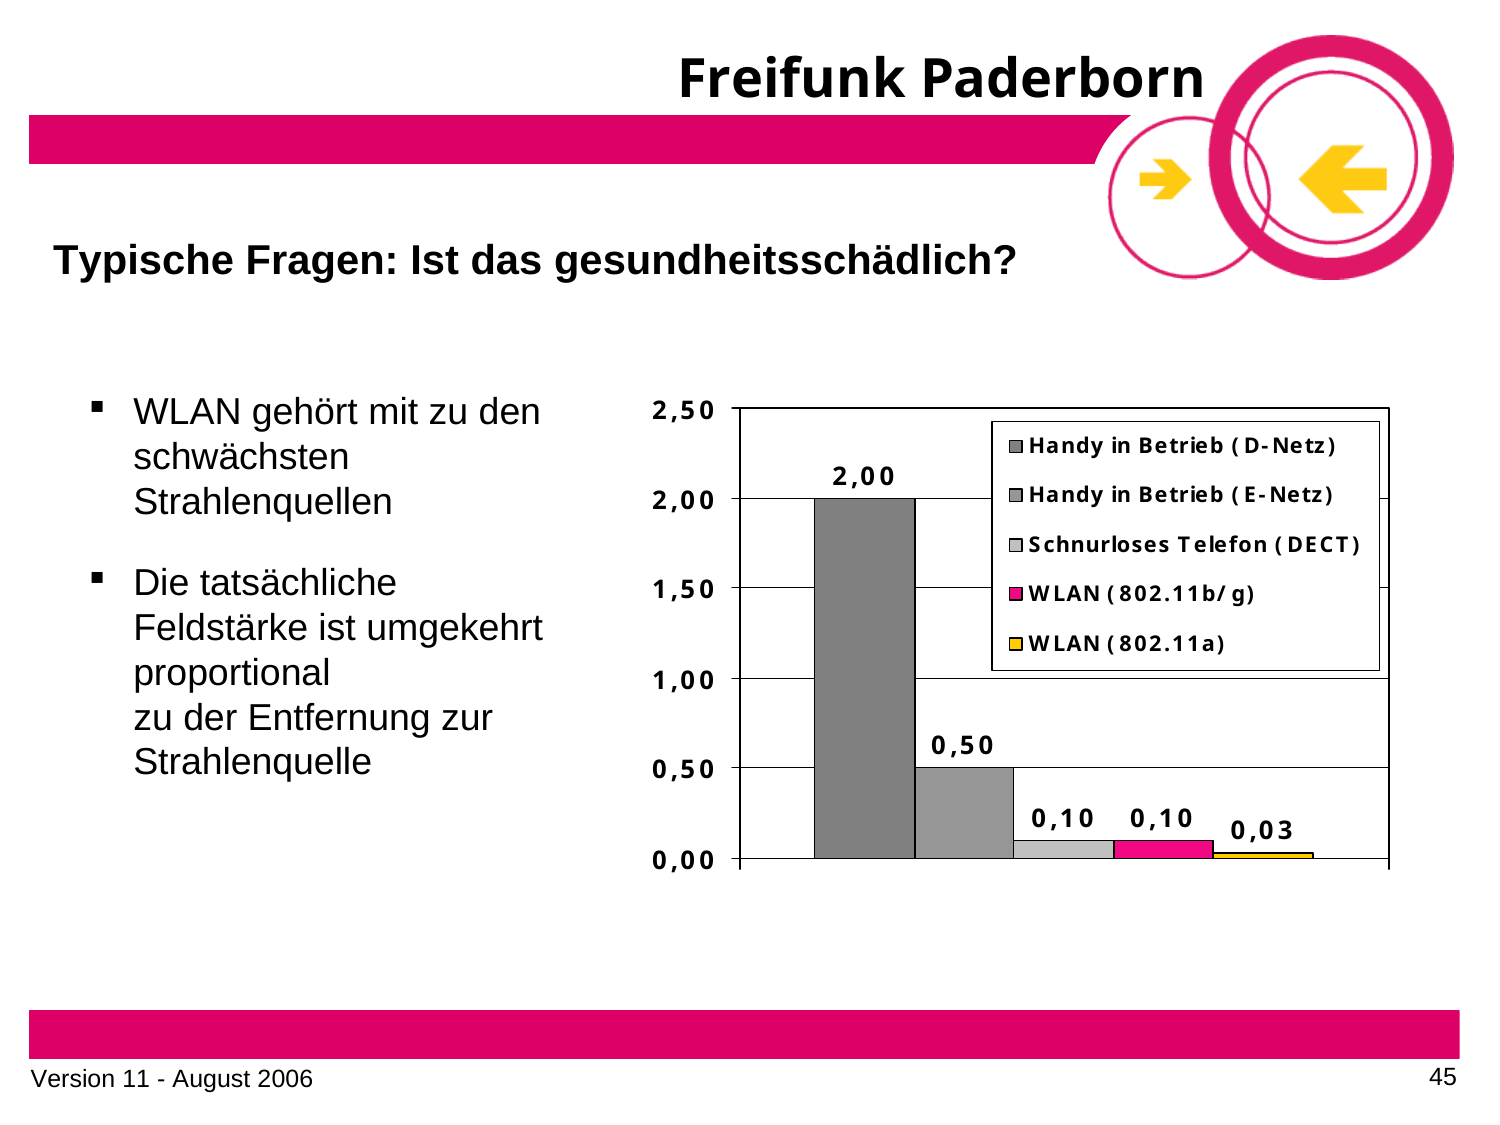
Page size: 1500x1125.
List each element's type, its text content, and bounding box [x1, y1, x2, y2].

chart [624, 337, 1500, 916]
picture [1107, 35, 1454, 280]
text_box WLAN gehört mit zu den schwächsten Strahlenquellen Die tatsächliche Feldstärke ist umgekehrt proportional zu der Entfernung zur Strahlenquelle [59, 387, 576, 988]
text_box Typische Fragen: Ist das gesundheitsschädlich? [53, 233, 1046, 352]
